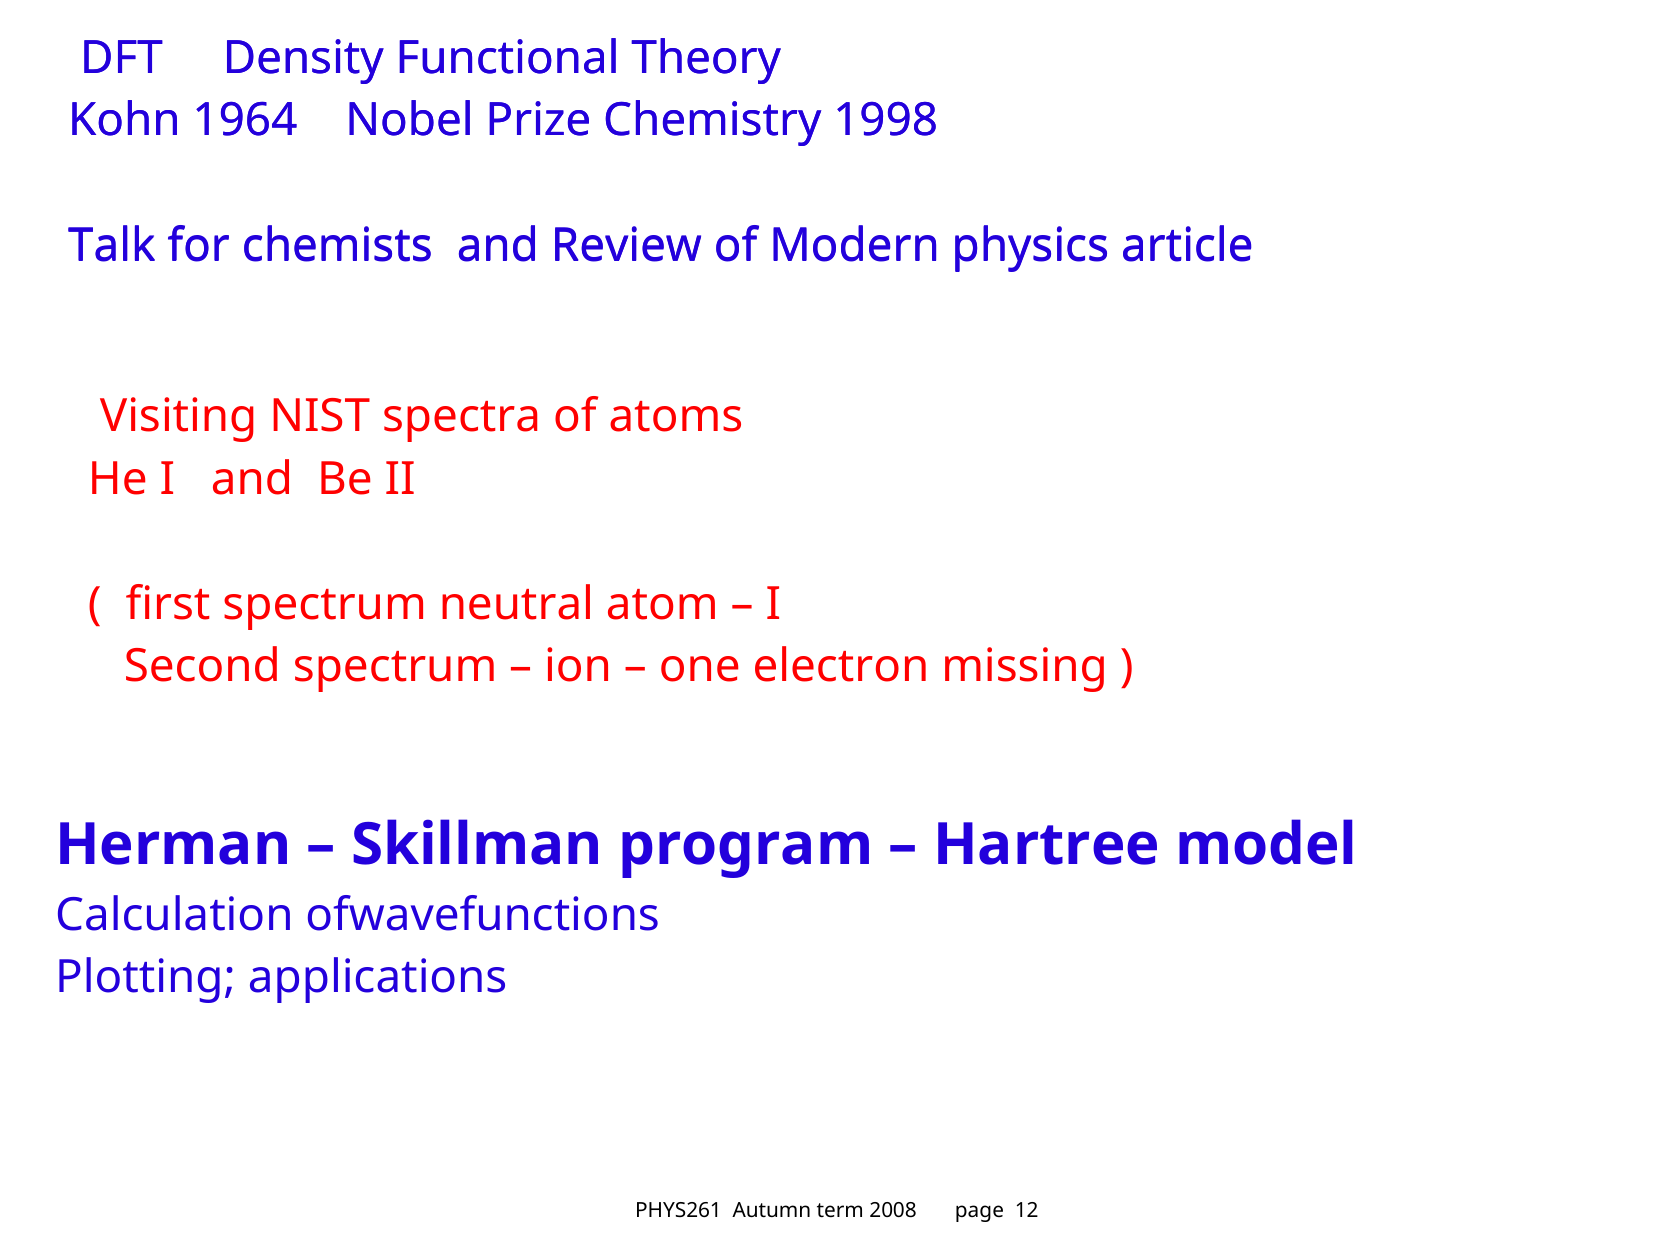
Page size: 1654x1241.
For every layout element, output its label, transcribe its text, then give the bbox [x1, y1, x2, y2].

text_box DFT Density Functional Theory Kohn 1964 Nobel Prize Chemistry 1998 Talk for chemists and Review of Modern physics article [53, 16, 1569, 287]
text_box Visiting NIST spectra of atoms He I and Be II ( first spectrum neutral atom – I Second spectrum – ion – one electron missing ) [73, 375, 1589, 709]
text_box Herman – Skillman program – Hartree model Calculation ofwavefunctions Plotting; applications [40, 794, 1556, 1019]
